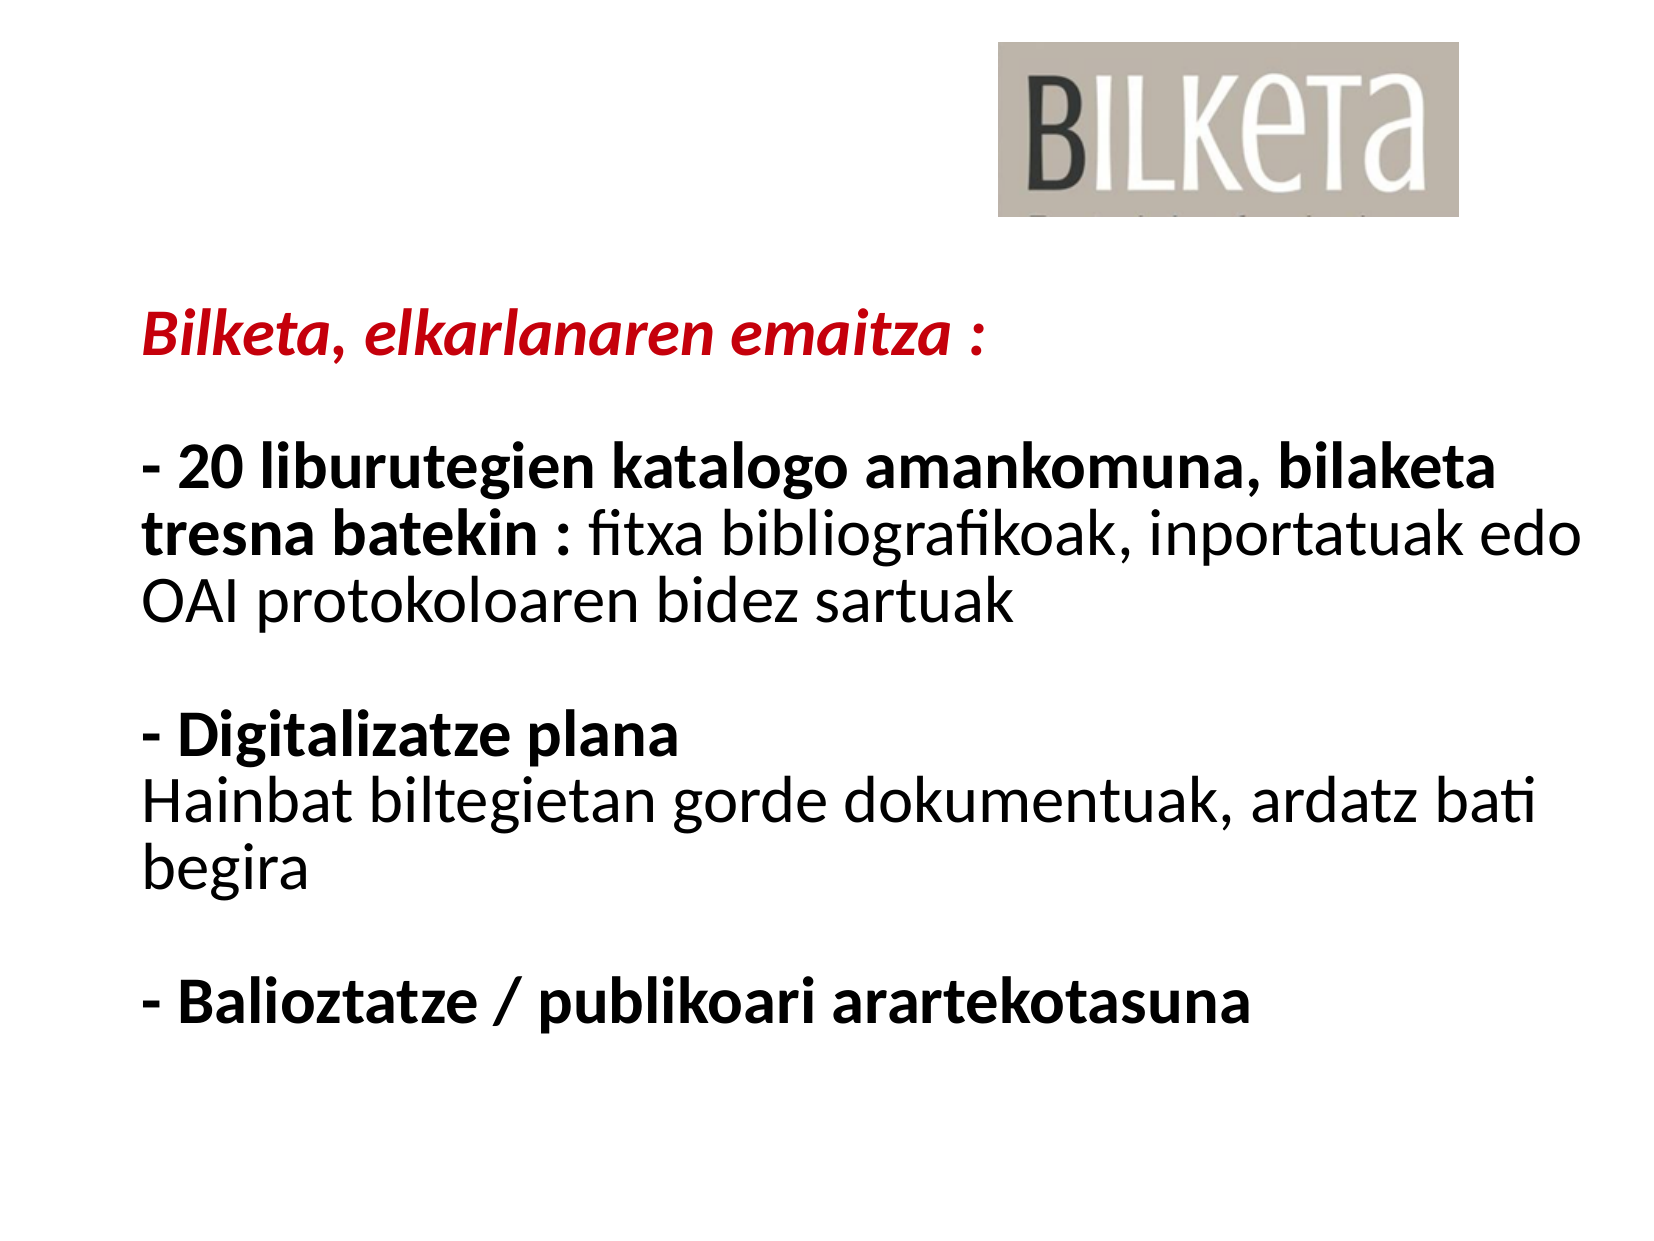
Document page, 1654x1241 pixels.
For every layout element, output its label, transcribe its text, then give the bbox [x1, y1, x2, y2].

picture [998, 42, 1459, 217]
subtitle Bilketa, elkarlanaren emaitza : - 20 liburutegien katalogo amankomuna, bilaketa tresna batekin : fitxa bibliografikoak, inportatuak edo OAI protokoloaren bidez sartuak - Digitalizatze plana Hainbat biltegietan gorde dokumentuak, ardatz bati begira - Balioztatze / publikoari arartekotasuna [141, 224, 1597, 1121]
